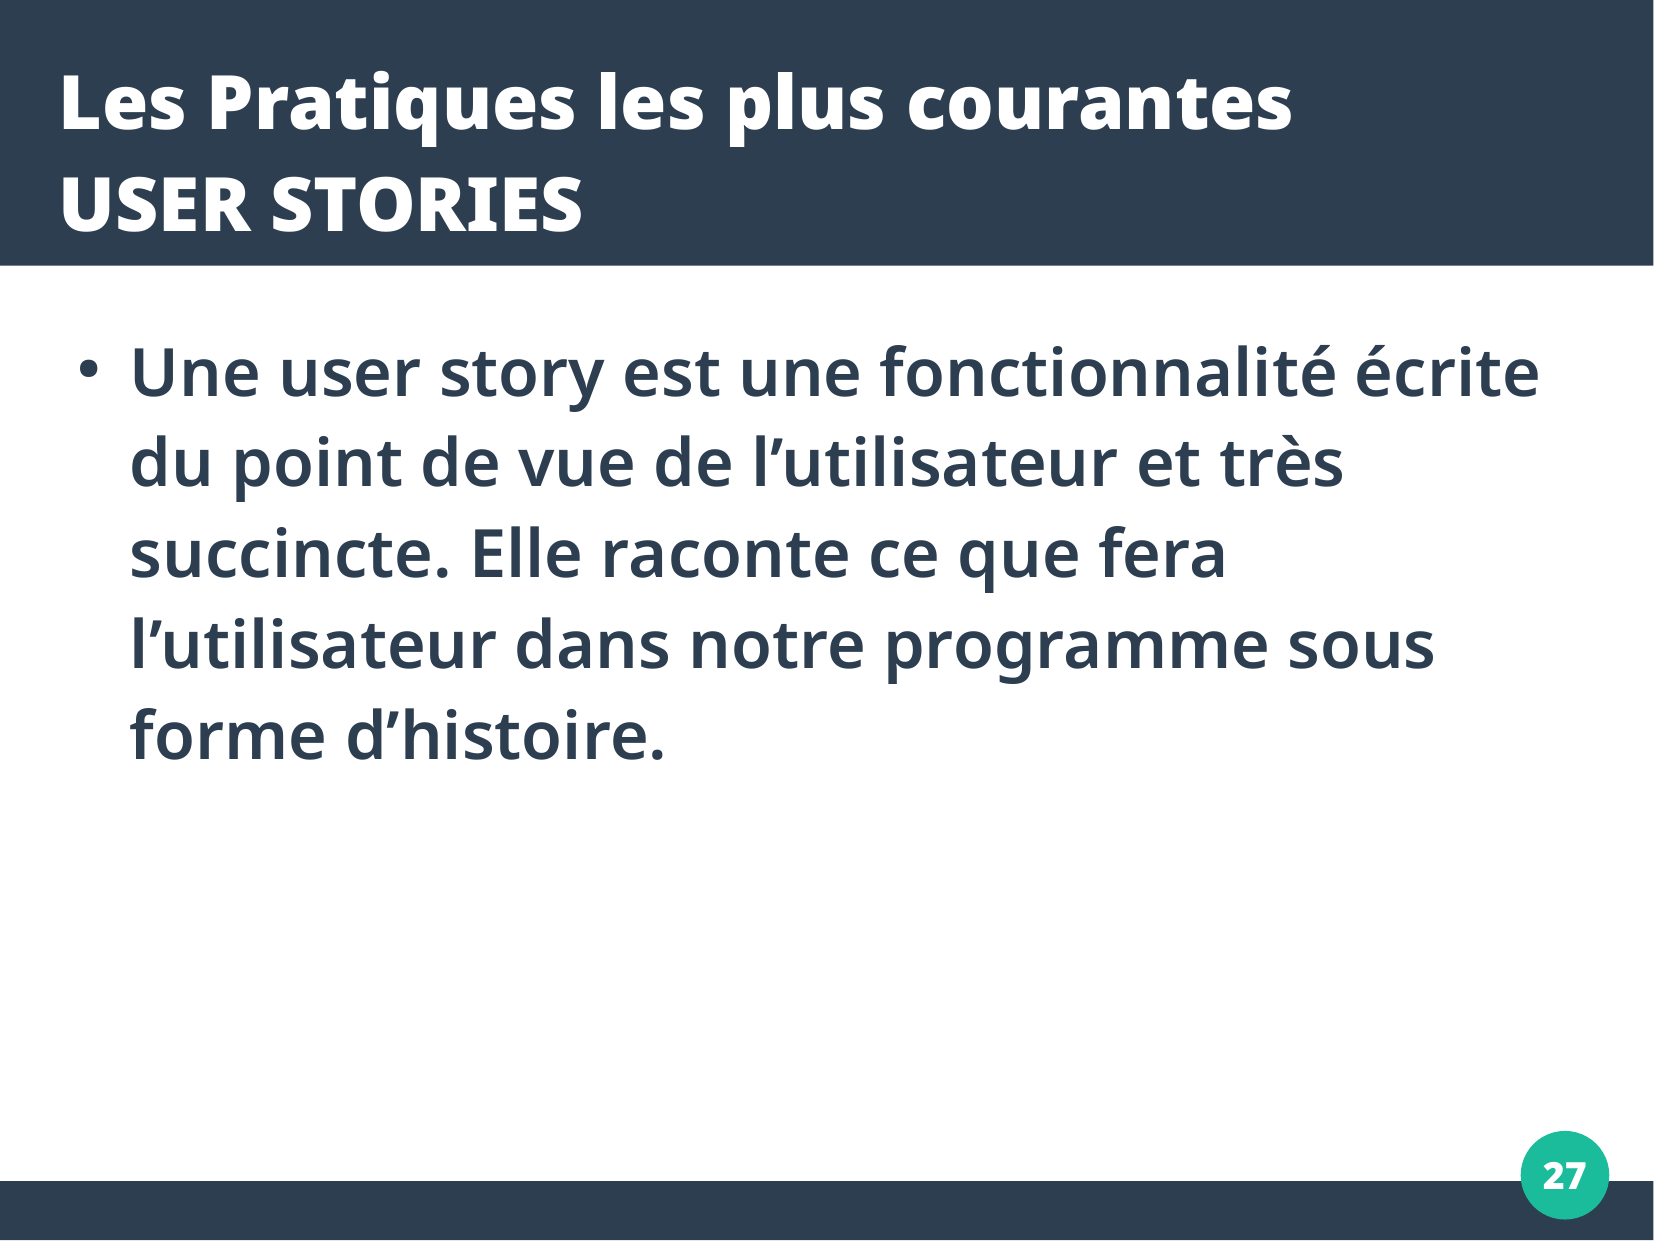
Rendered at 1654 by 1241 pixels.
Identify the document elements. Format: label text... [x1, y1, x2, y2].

title Les Pratiques les plus courantes USER STORIES [59, 49, 1595, 207]
list Une user story est une fonctionnalité écrite du point de vue de l’utilisateur et très succincte. Elle raconte ce que fera l’utilisateur dans notre programme sous forme d’histoire. [59, 324, 1595, 1152]
